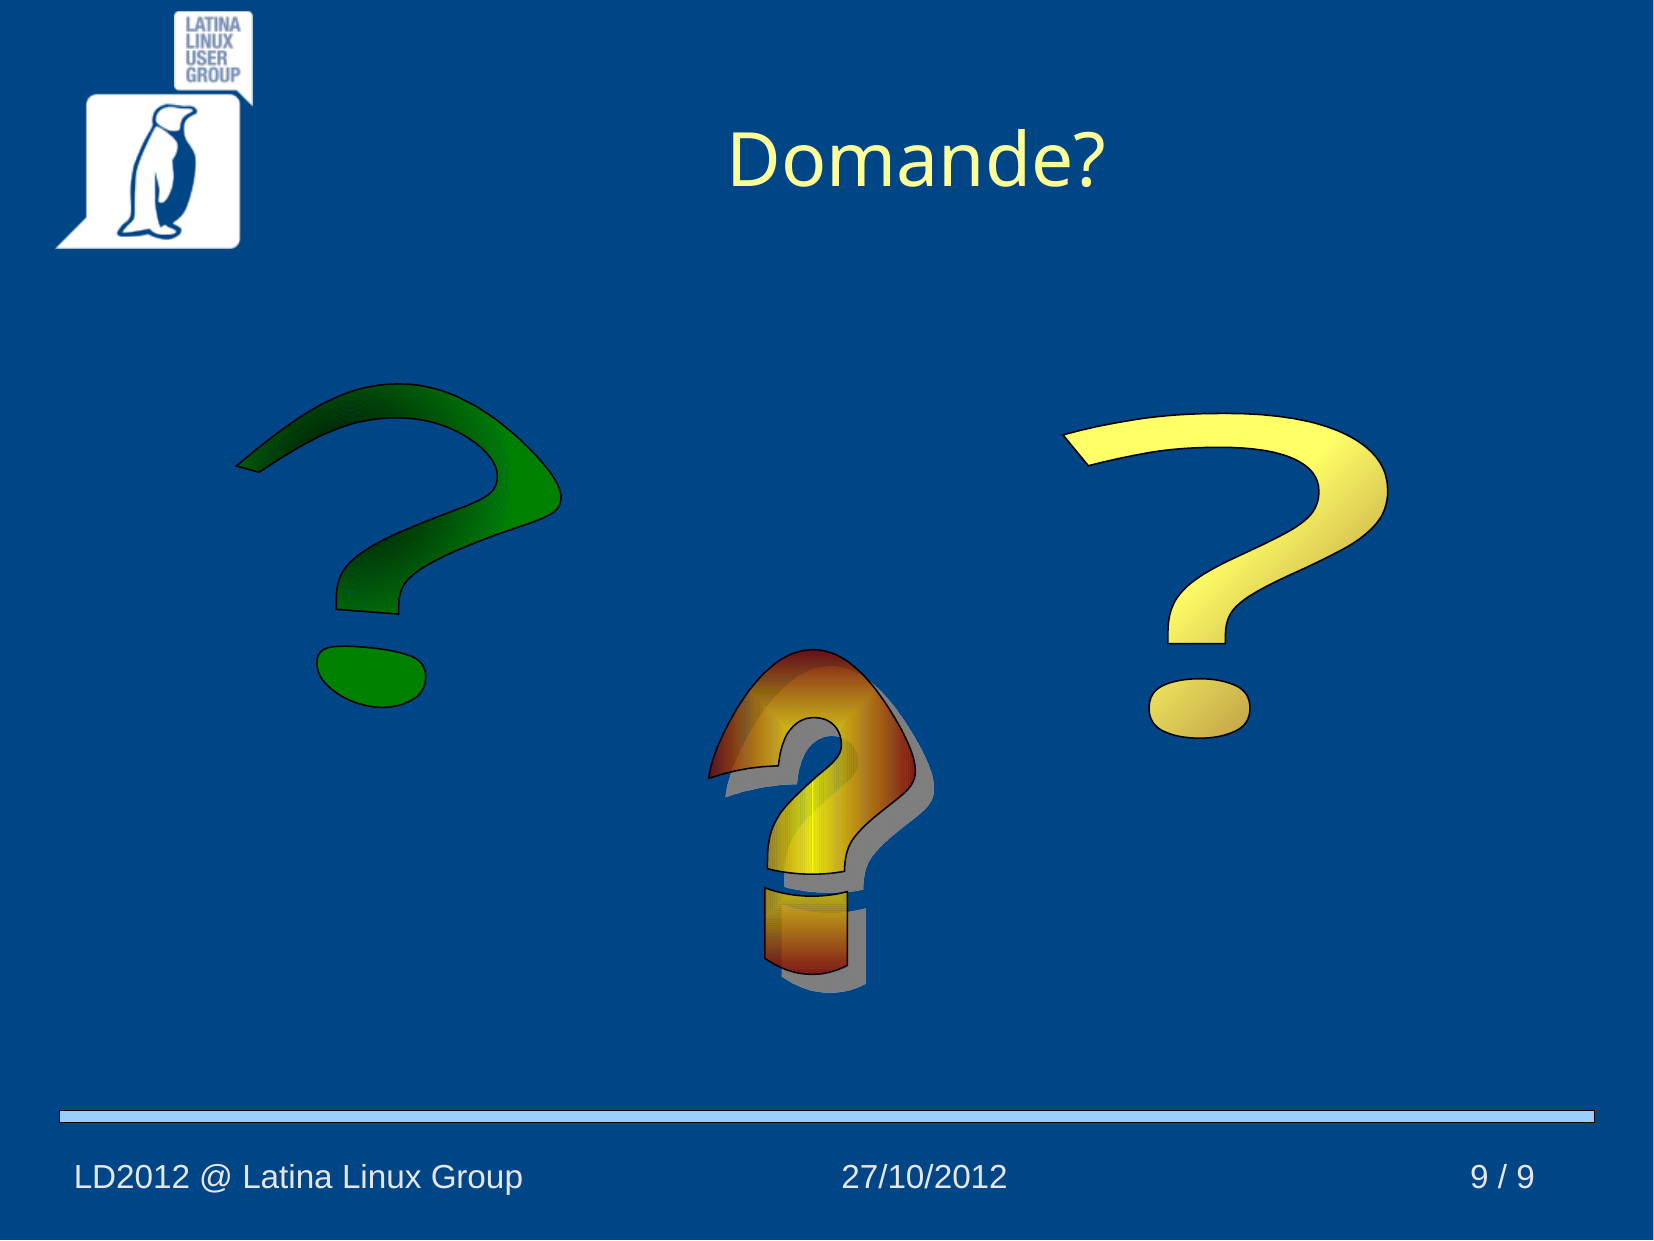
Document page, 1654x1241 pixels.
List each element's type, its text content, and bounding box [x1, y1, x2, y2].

text_box ? [316, 646, 426, 708]
text_box ? [236, 383, 562, 615]
text_box [764, 887, 848, 975]
text_box ? [1149, 678, 1250, 739]
title Domande? [324, 49, 1571, 266]
text_box ? [1062, 413, 1388, 644]
picture [43, 0, 266, 262]
text_box [708, 649, 916, 875]
